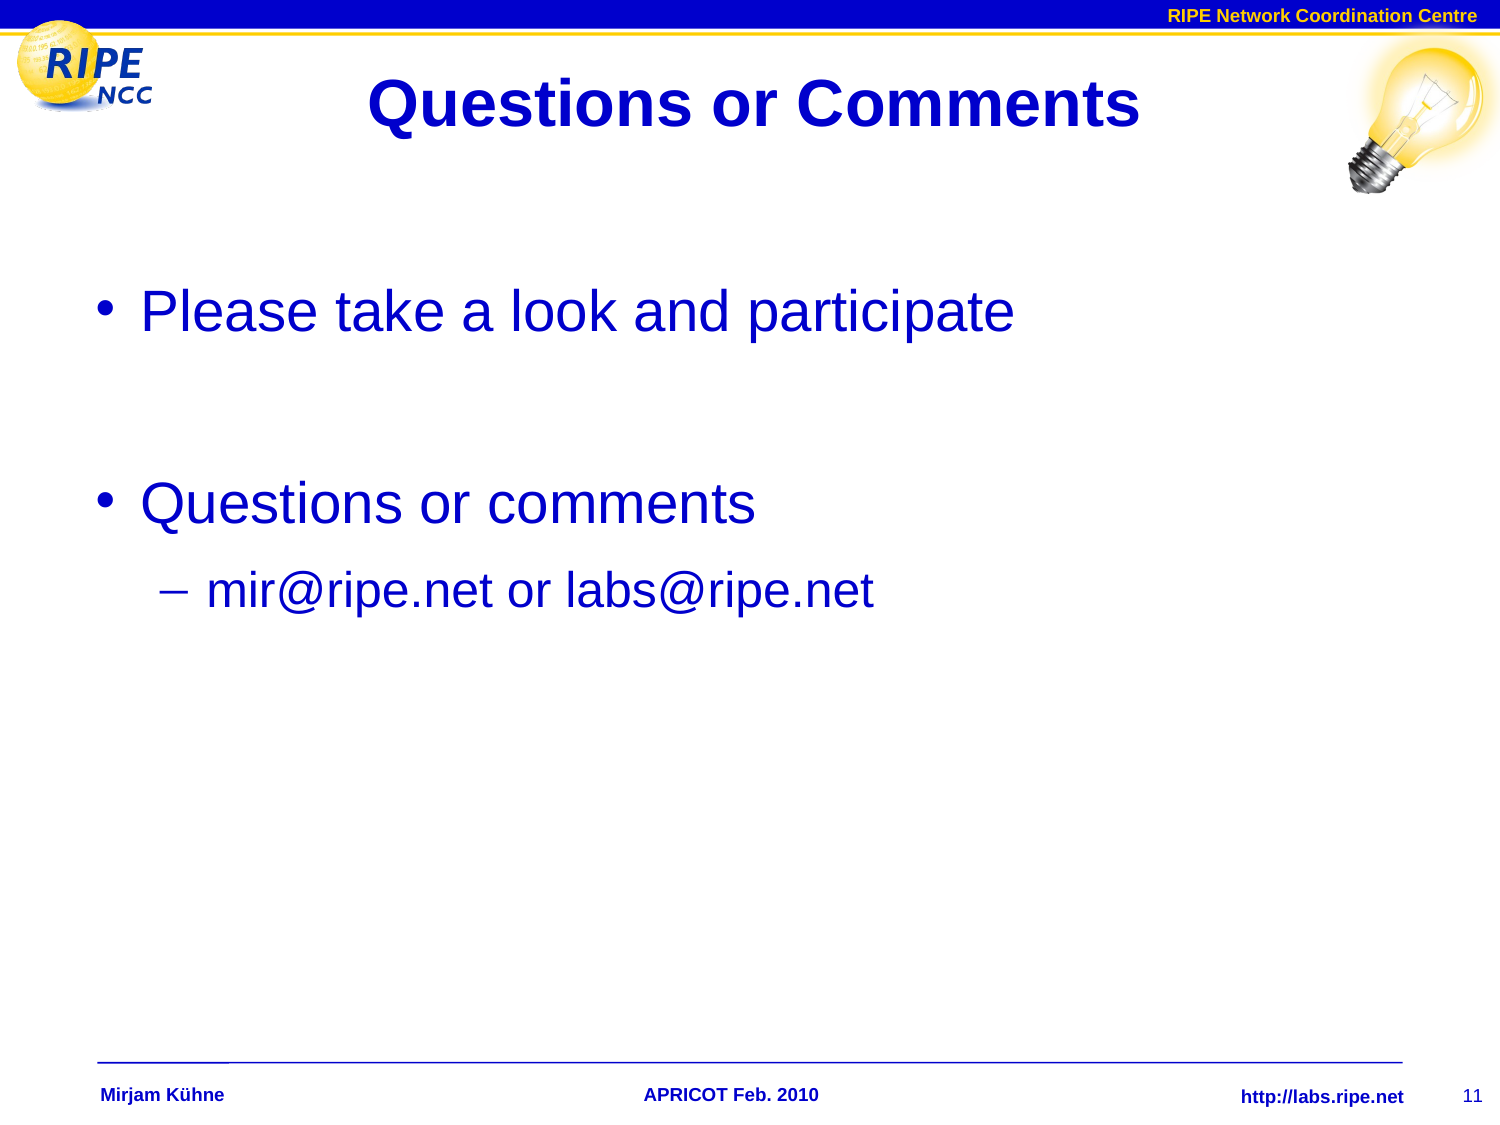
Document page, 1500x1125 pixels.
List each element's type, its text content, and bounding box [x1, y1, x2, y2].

text_box Mirjam Kühne [85, 1074, 488, 1114]
text_box APRICOT Feb. 2010 [512, 1074, 951, 1113]
picture [17, 18, 152, 112]
list Please take a look and participate Questions or comments mir@ripe.net or labs@ripe.net [64, 265, 1437, 1125]
title Questions or Comments [196, 52, 1313, 156]
text_box <number> [1430, 1075, 1499, 1114]
picture [1271, 0, 1500, 265]
